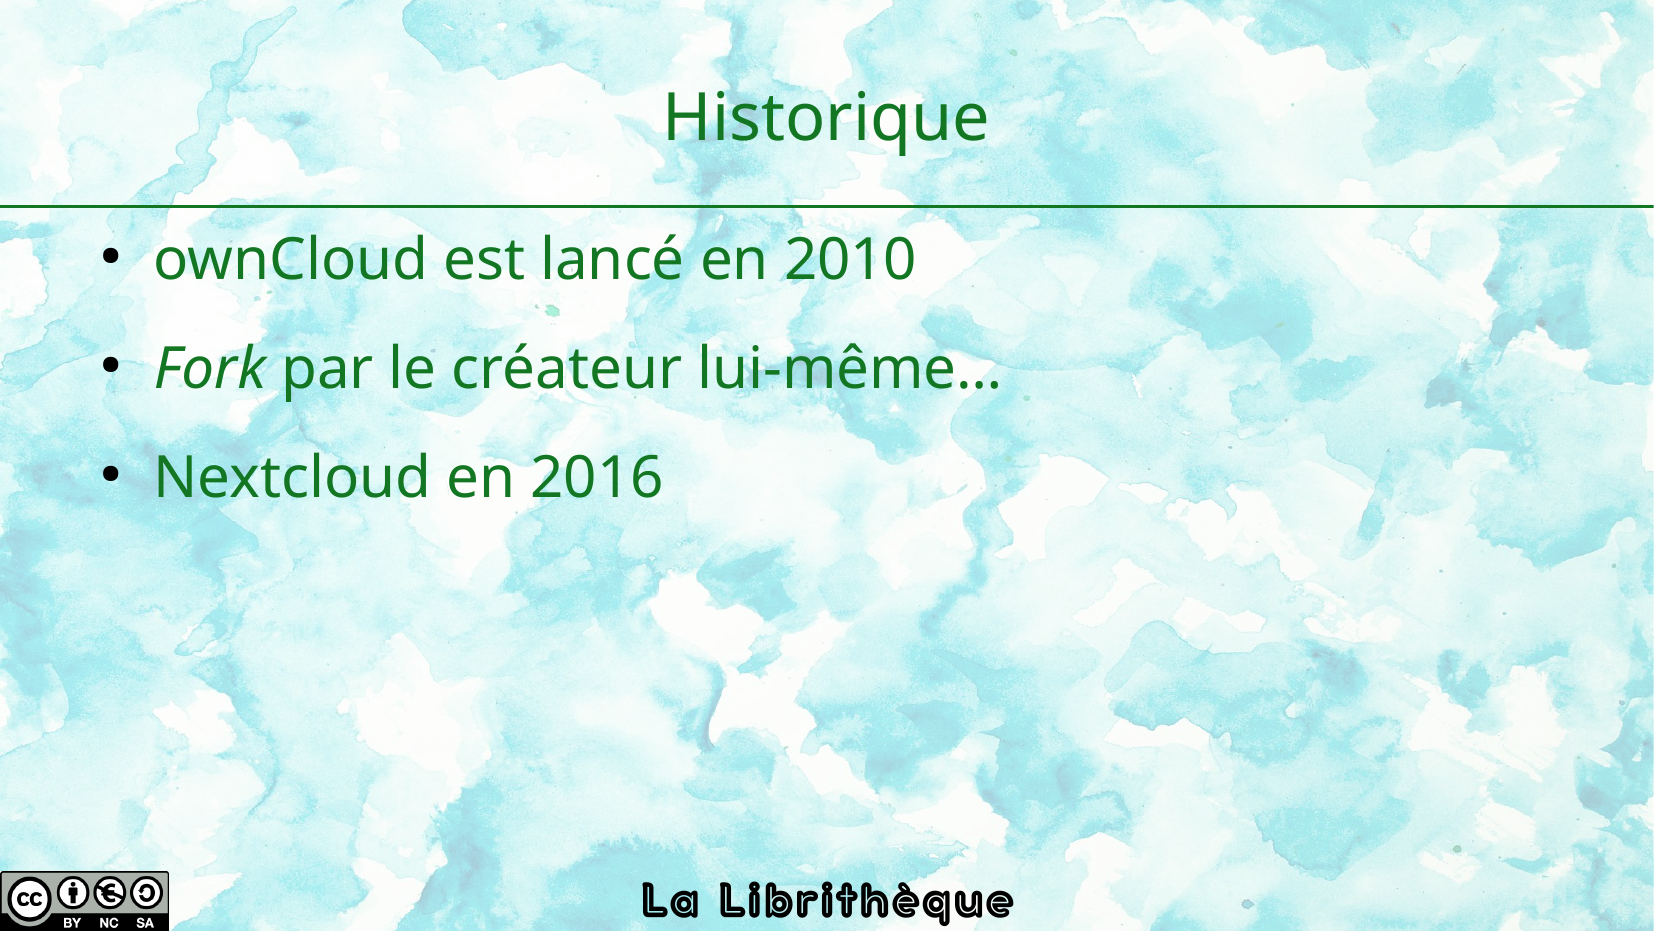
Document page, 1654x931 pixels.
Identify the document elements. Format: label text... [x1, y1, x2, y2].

picture [628, 827, 1026, 931]
title Historique [82, 37, 1571, 193]
list ownCloud est lancé en 2010 Fork par le créateur lui-même… Nextcloud en 2016 [82, 217, 1571, 827]
picture [0, 871, 169, 931]
